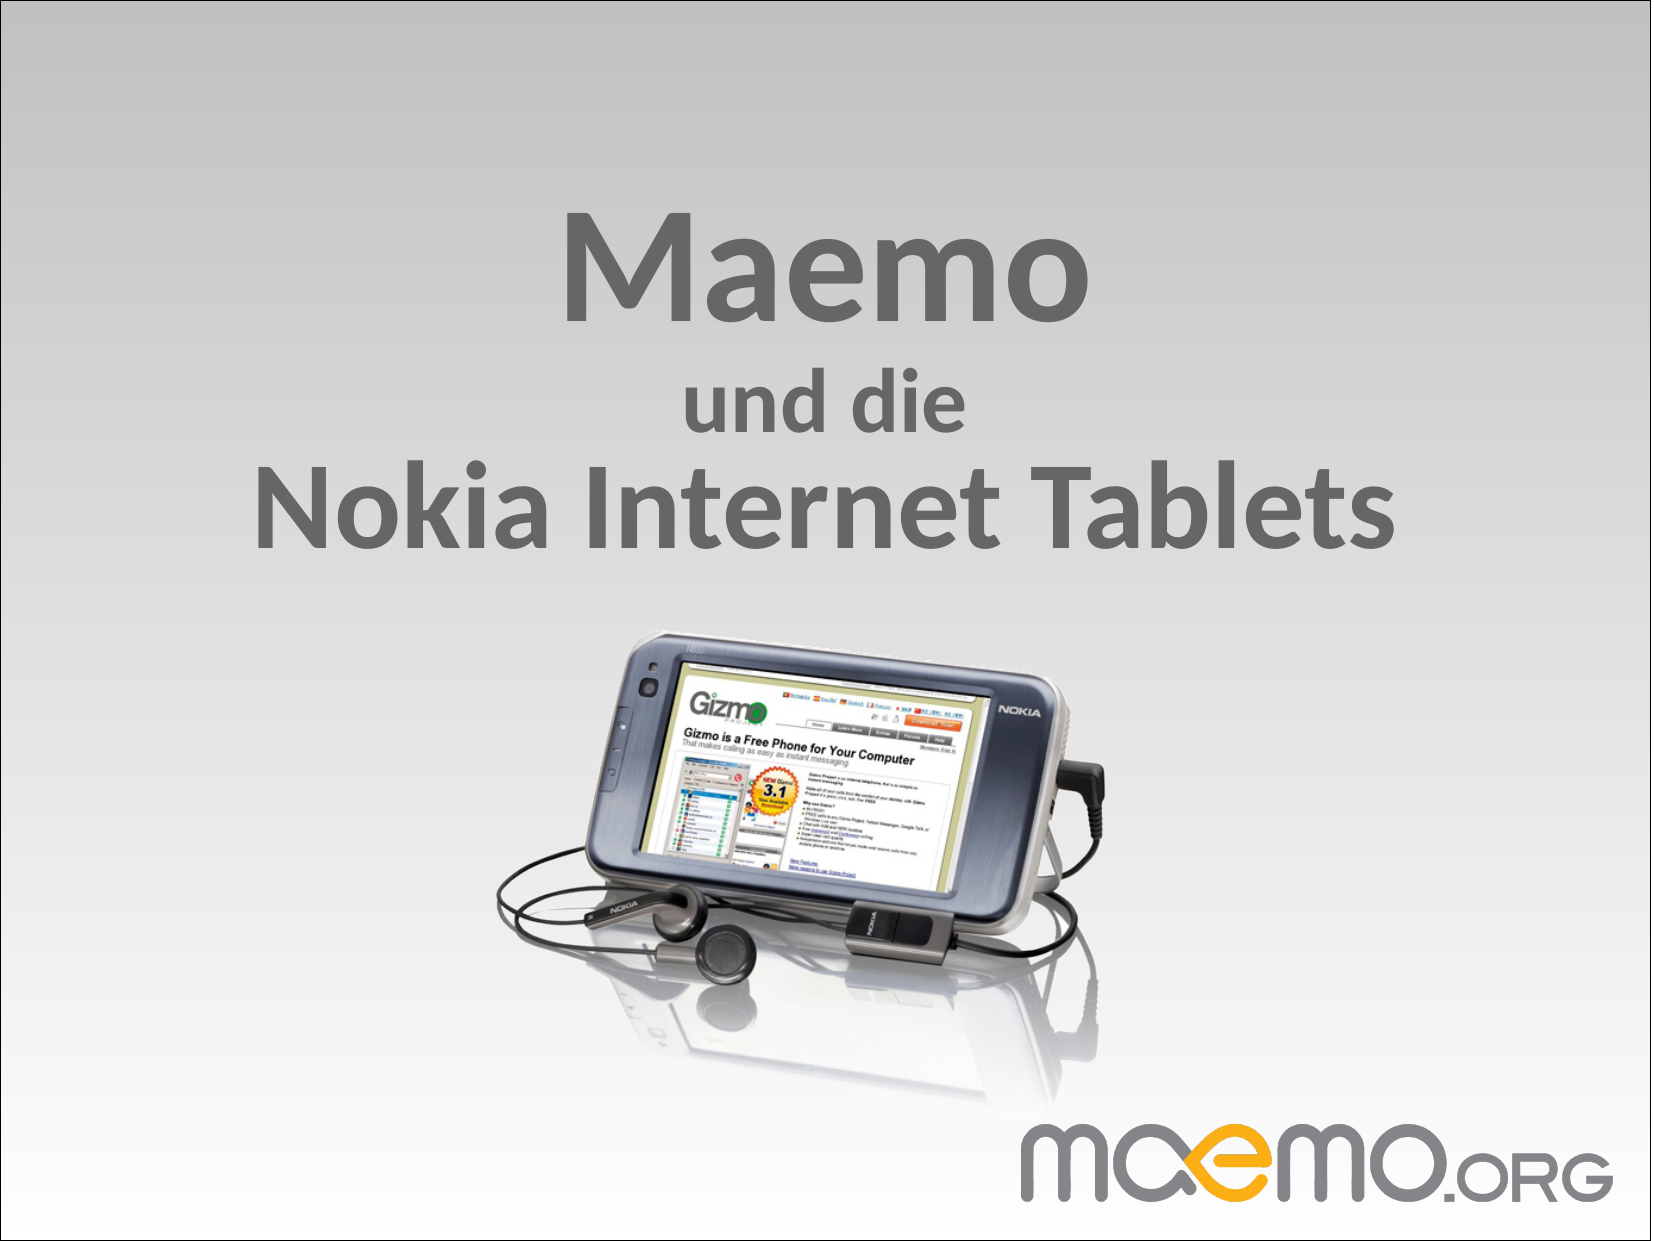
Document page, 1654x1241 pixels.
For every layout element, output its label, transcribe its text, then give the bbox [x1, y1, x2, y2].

title Maemo und die Nokia Internet Tablets [37, 164, 1613, 612]
picture [450, 584, 1613, 1202]
